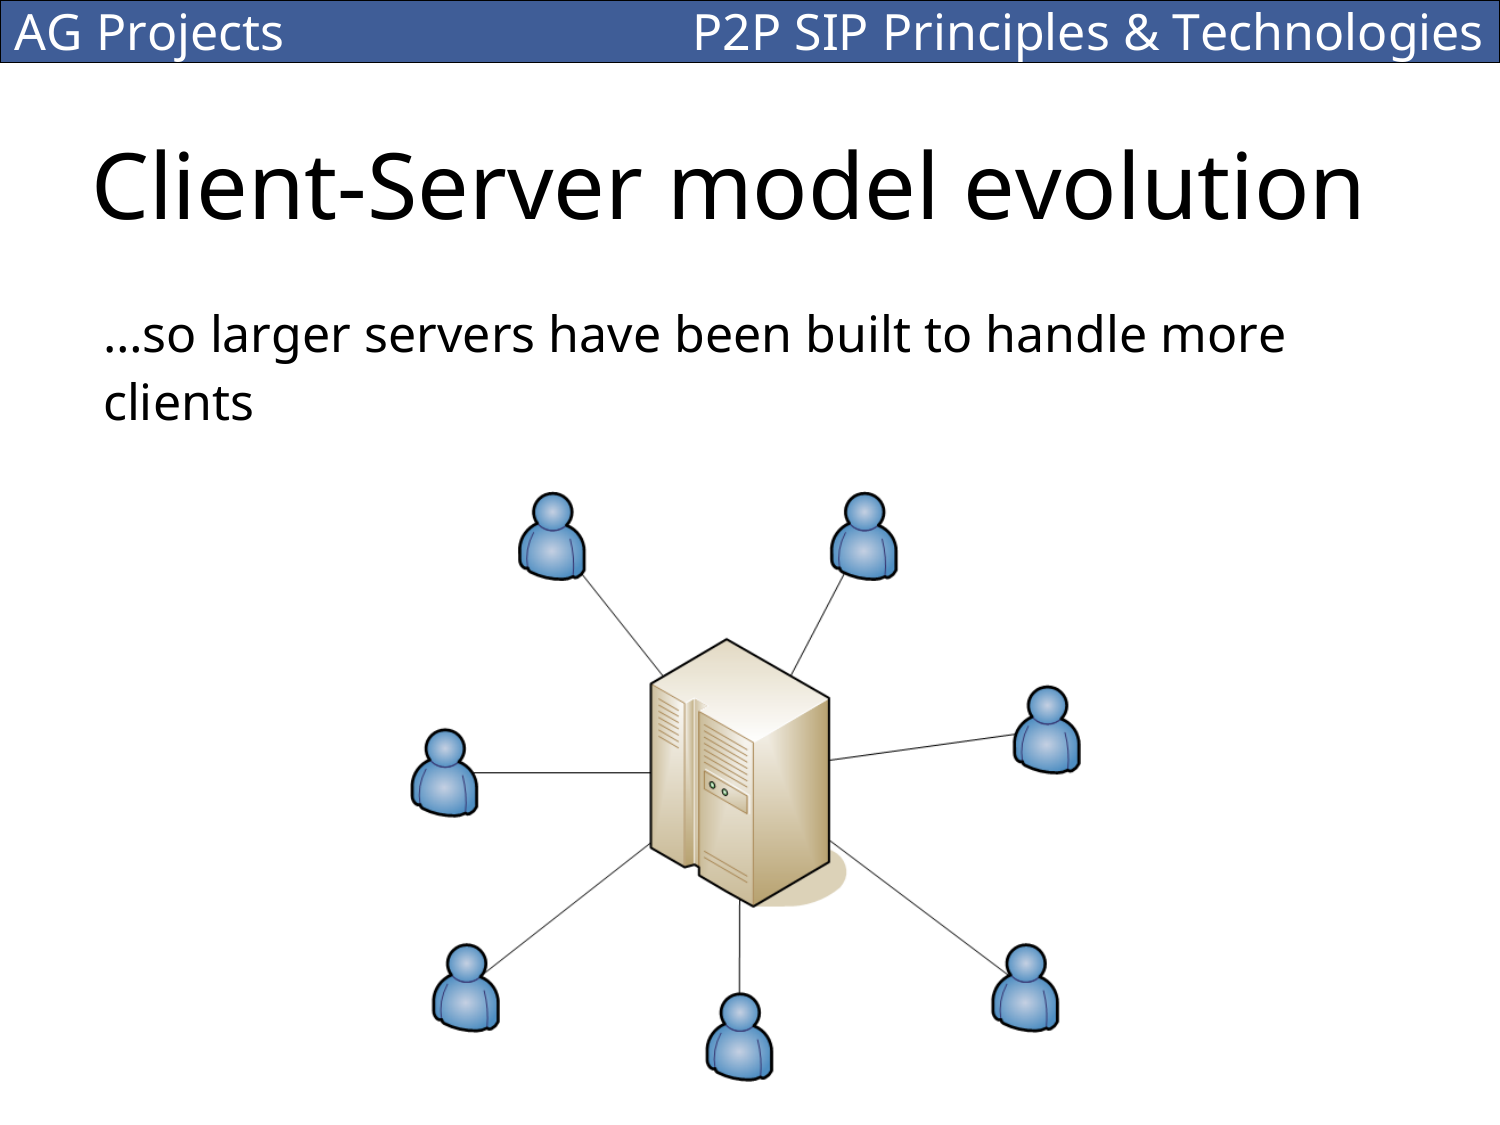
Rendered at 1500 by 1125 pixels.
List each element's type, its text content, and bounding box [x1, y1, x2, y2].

text_box Client-Server model evolution [76, 113, 1447, 244]
text_box …so larger servers have been built to handle more clients [88, 290, 1400, 443]
picture [410, 491, 1081, 1083]
